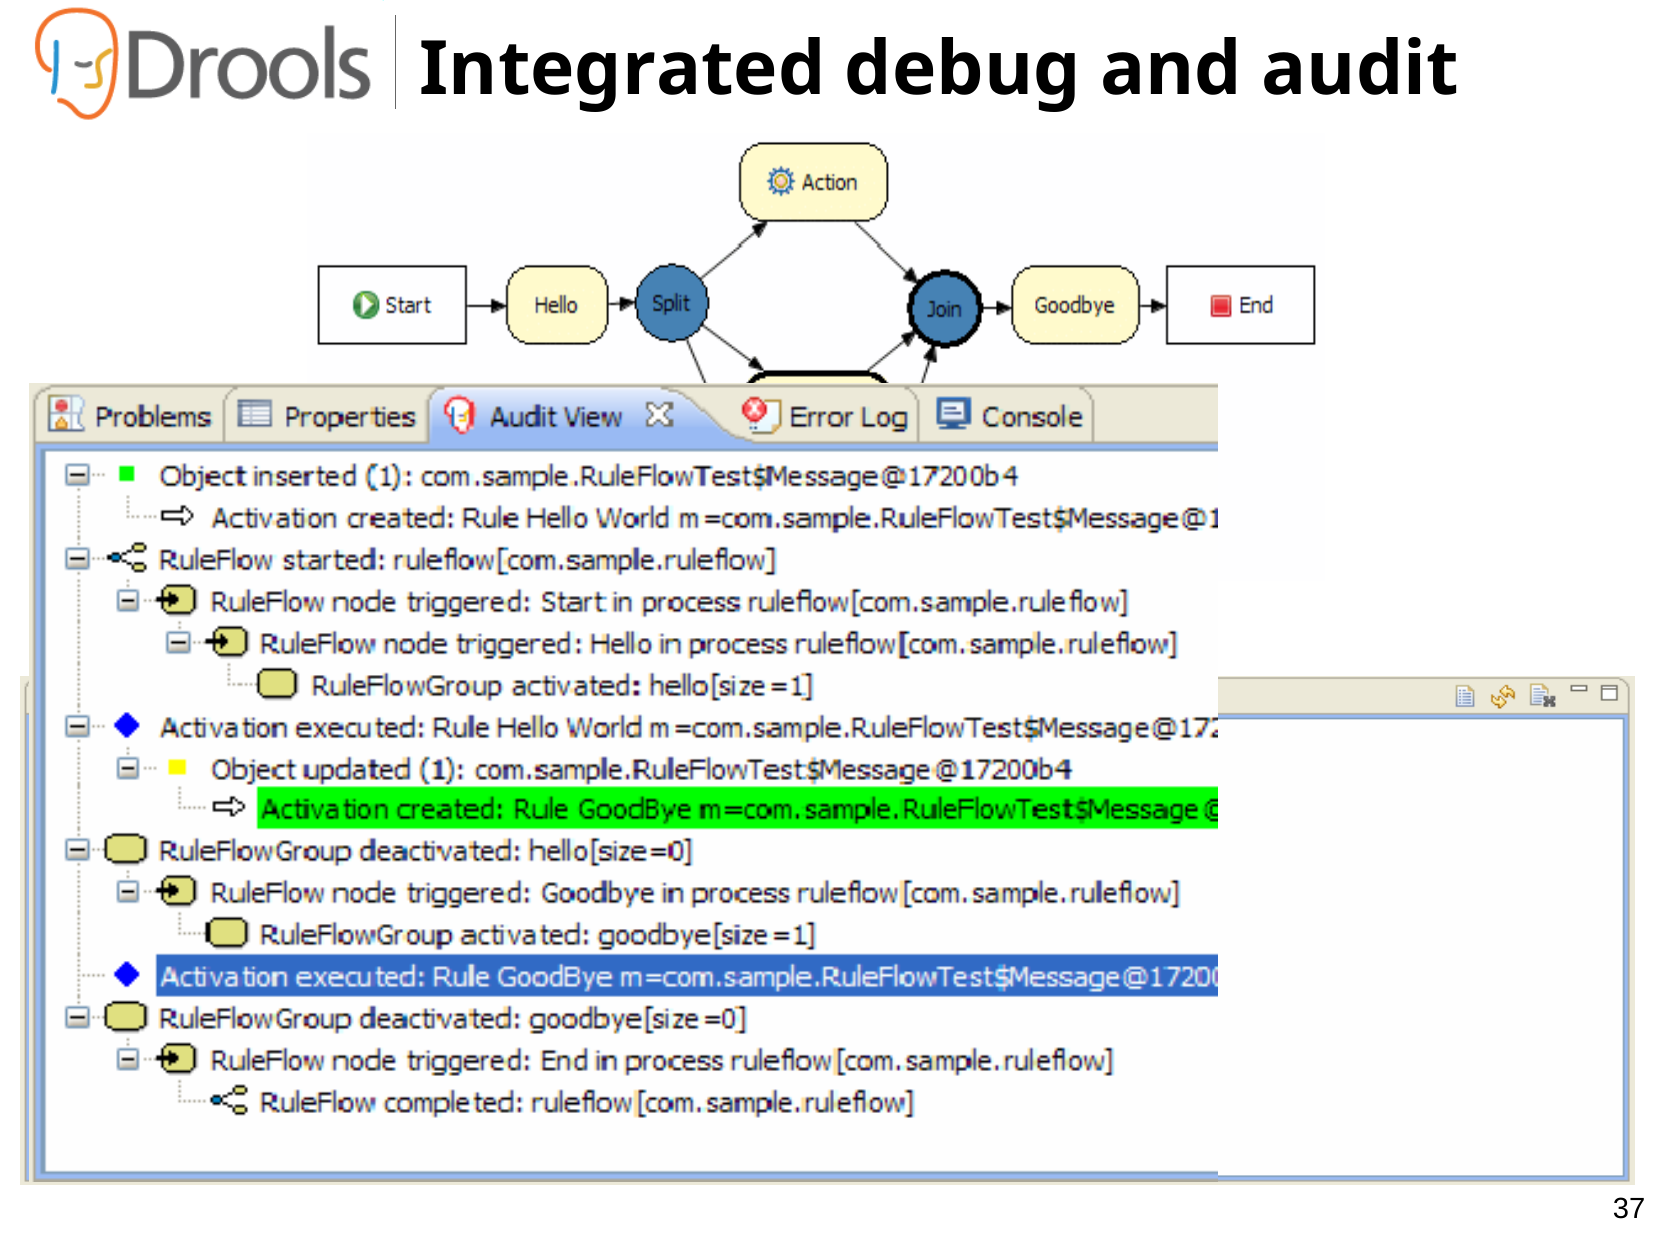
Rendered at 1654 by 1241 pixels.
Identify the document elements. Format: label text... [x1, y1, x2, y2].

picture [20, 133, 1636, 1186]
picture [29, 0, 384, 126]
title Integrated debug and audit [419, 12, 1630, 118]
